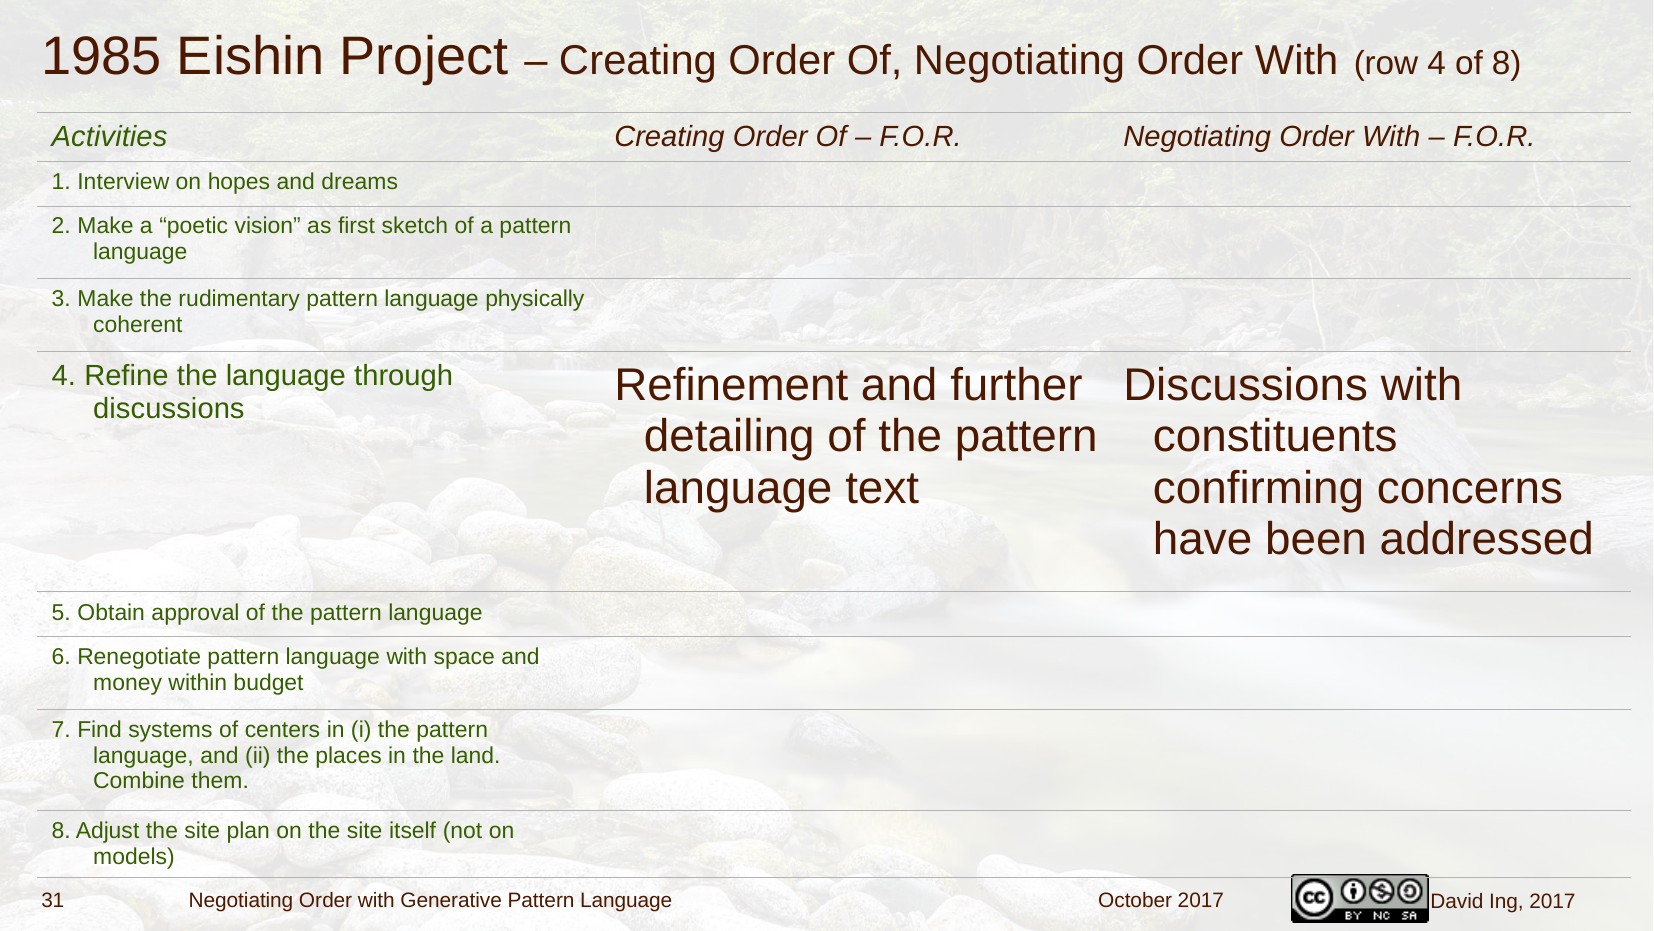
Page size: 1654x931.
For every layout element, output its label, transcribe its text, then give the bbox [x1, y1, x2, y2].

table_cell Discussions with constituents confirming concerns have been addressed [1109, 352, 1631, 591]
table_cell [1109, 811, 1631, 877]
table_header Negotiating Order With – F.O.R. [1109, 113, 1631, 161]
table_cell 6. Renegotiate pattern language with space and money within budget [37, 637, 609, 709]
table_cell [609, 811, 1109, 877]
table_cell [609, 207, 1109, 278]
table_cell 8. Adjust the site plan on the site itself (not on models) [37, 811, 609, 877]
table_cell 1. Interview on hopes and dreams [37, 162, 609, 206]
table_cell 5. Obtain approval of the pattern language [37, 592, 609, 636]
table_cell 7. Find systems of centers in (i) the pattern language, and (ii) the places in the land. Combine them. [37, 710, 609, 810]
table_cell [1109, 207, 1631, 278]
table_cell [609, 279, 1109, 351]
table_cell [1109, 710, 1631, 810]
table_cell [609, 637, 1109, 709]
table_cell [609, 592, 1109, 636]
text_box [1003, 323, 1033, 394]
picture [0, 0, 1654, 931]
table_cell [609, 710, 1109, 810]
table_cell 3. Make the rudimentary pattern language physically coherent [37, 279, 609, 351]
table_header Creating Order Of – F.O.R. [609, 113, 1109, 161]
table_cell [609, 162, 1109, 206]
table_cell 2. Make a “poetic vision” as first sketch of a pattern language [37, 207, 609, 278]
table_cell [1109, 162, 1631, 206]
title 1985 Eishin Project – Creating Order Of, Negotiating Order With (row 4 of 8) [41, 30, 1613, 112]
table_cell Refinement and further detailing of the pattern language text [609, 352, 1109, 591]
table_cell 4. Refine the language through discussions [37, 352, 609, 591]
table_header Activities [37, 113, 609, 161]
table_cell [1109, 279, 1631, 351]
table_cell [1109, 637, 1631, 709]
table_cell [1109, 592, 1631, 636]
